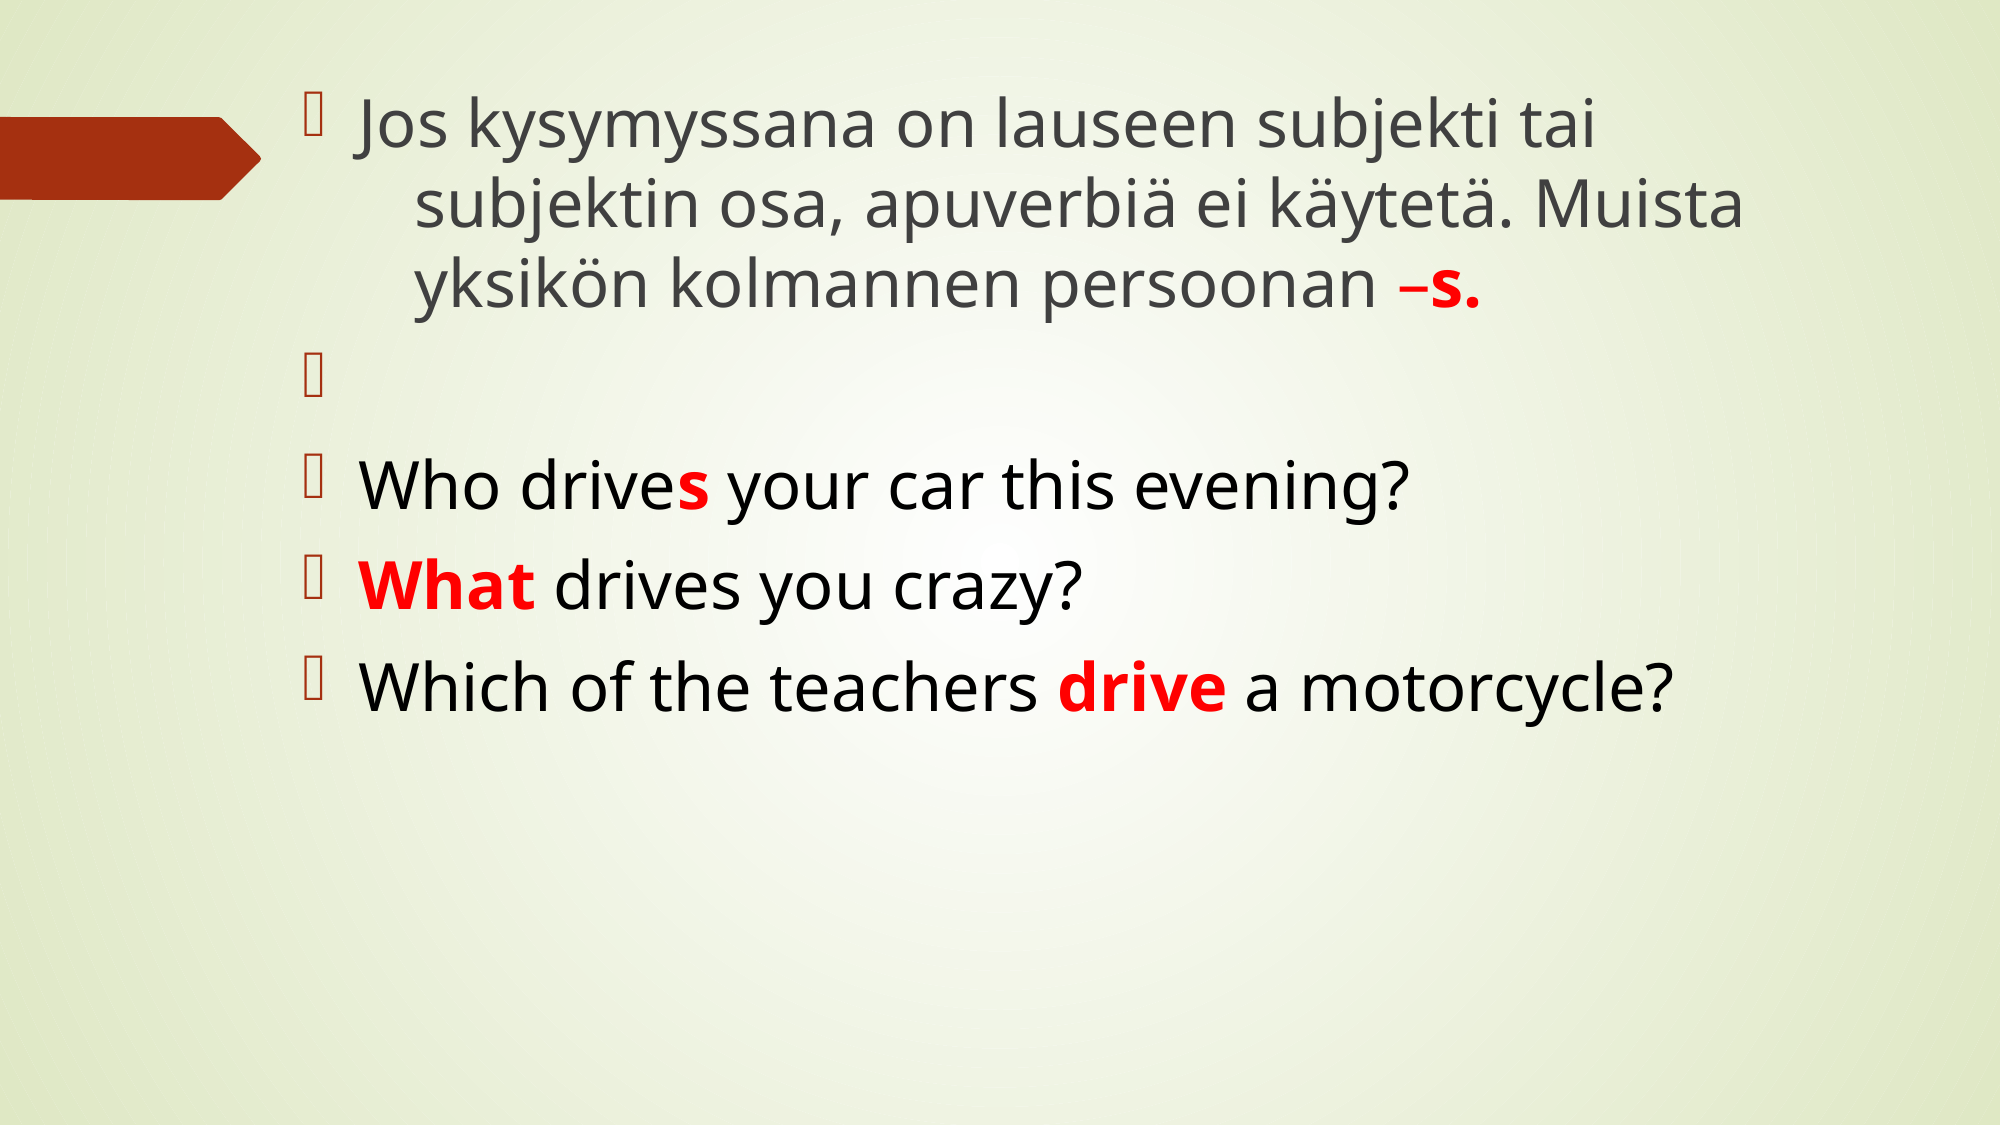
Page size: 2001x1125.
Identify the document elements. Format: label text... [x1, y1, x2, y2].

list Jos kysymyssana on lauseen subjekti tai subjektin osa, apuverbiä ei käytetä. Muista yksikön kolmannen persoonan –s. Who drives your car this evening? What drives you crazy? Which of the teachers drive a motorcycle? [287, 72, 1888, 970]
